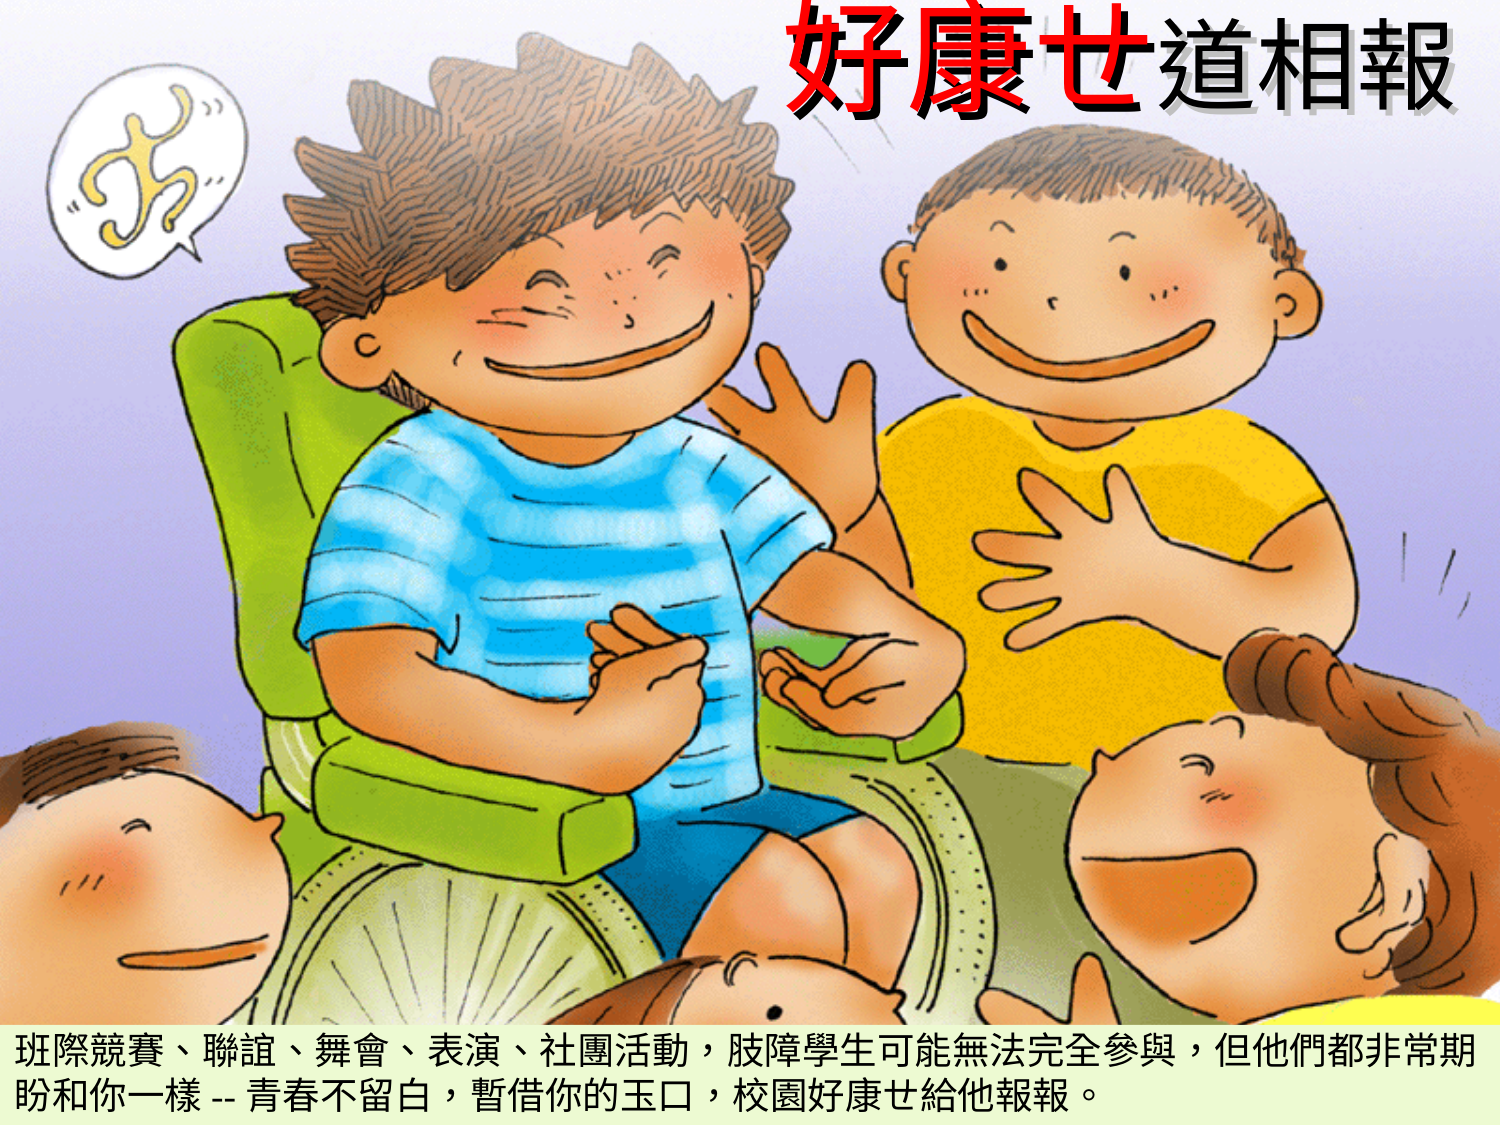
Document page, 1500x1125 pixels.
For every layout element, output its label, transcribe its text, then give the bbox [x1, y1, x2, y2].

title 好康ㄝ道相報 [737, 0, 1500, 138]
subtitle 班際競賽、聯誼、舞會、表演、社團活動，肢障學生可能無法完全參與，但他們都非常期盼和你一樣--青春不留白，暫借你的玉口，校園好康ㄝ給他報報。 [0, 1024, 1500, 1125]
picture [0, 0, 1500, 1024]
